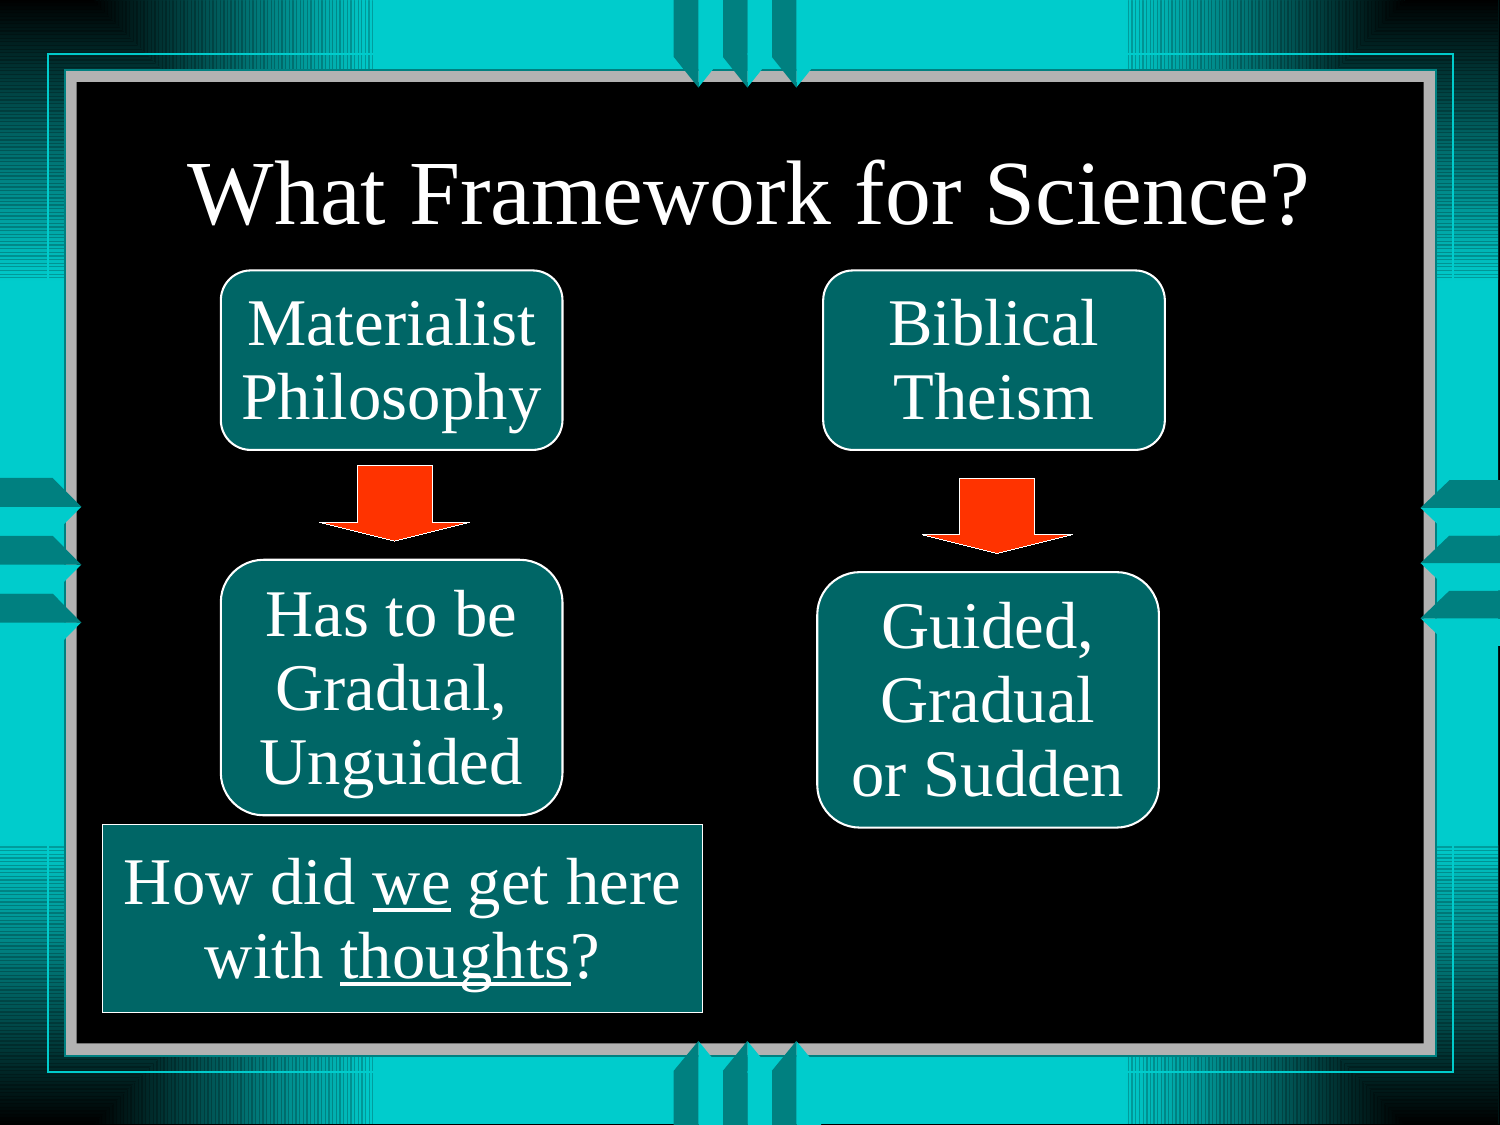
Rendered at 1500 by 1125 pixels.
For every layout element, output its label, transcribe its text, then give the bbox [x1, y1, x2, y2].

text_box [922, 478, 1073, 554]
text_box Biblical Theism [823, 270, 1165, 450]
text_box [319, 465, 470, 542]
text_box Has to be Gradual, Unguided [220, 559, 563, 816]
text_box How did we get here with thoughts? [102, 824, 703, 1013]
title What Framework for Science? [112, 99, 1388, 288]
text_box Materialist Philosophy [220, 270, 563, 450]
text_box Guided, Gradual or Sudden [817, 572, 1159, 828]
